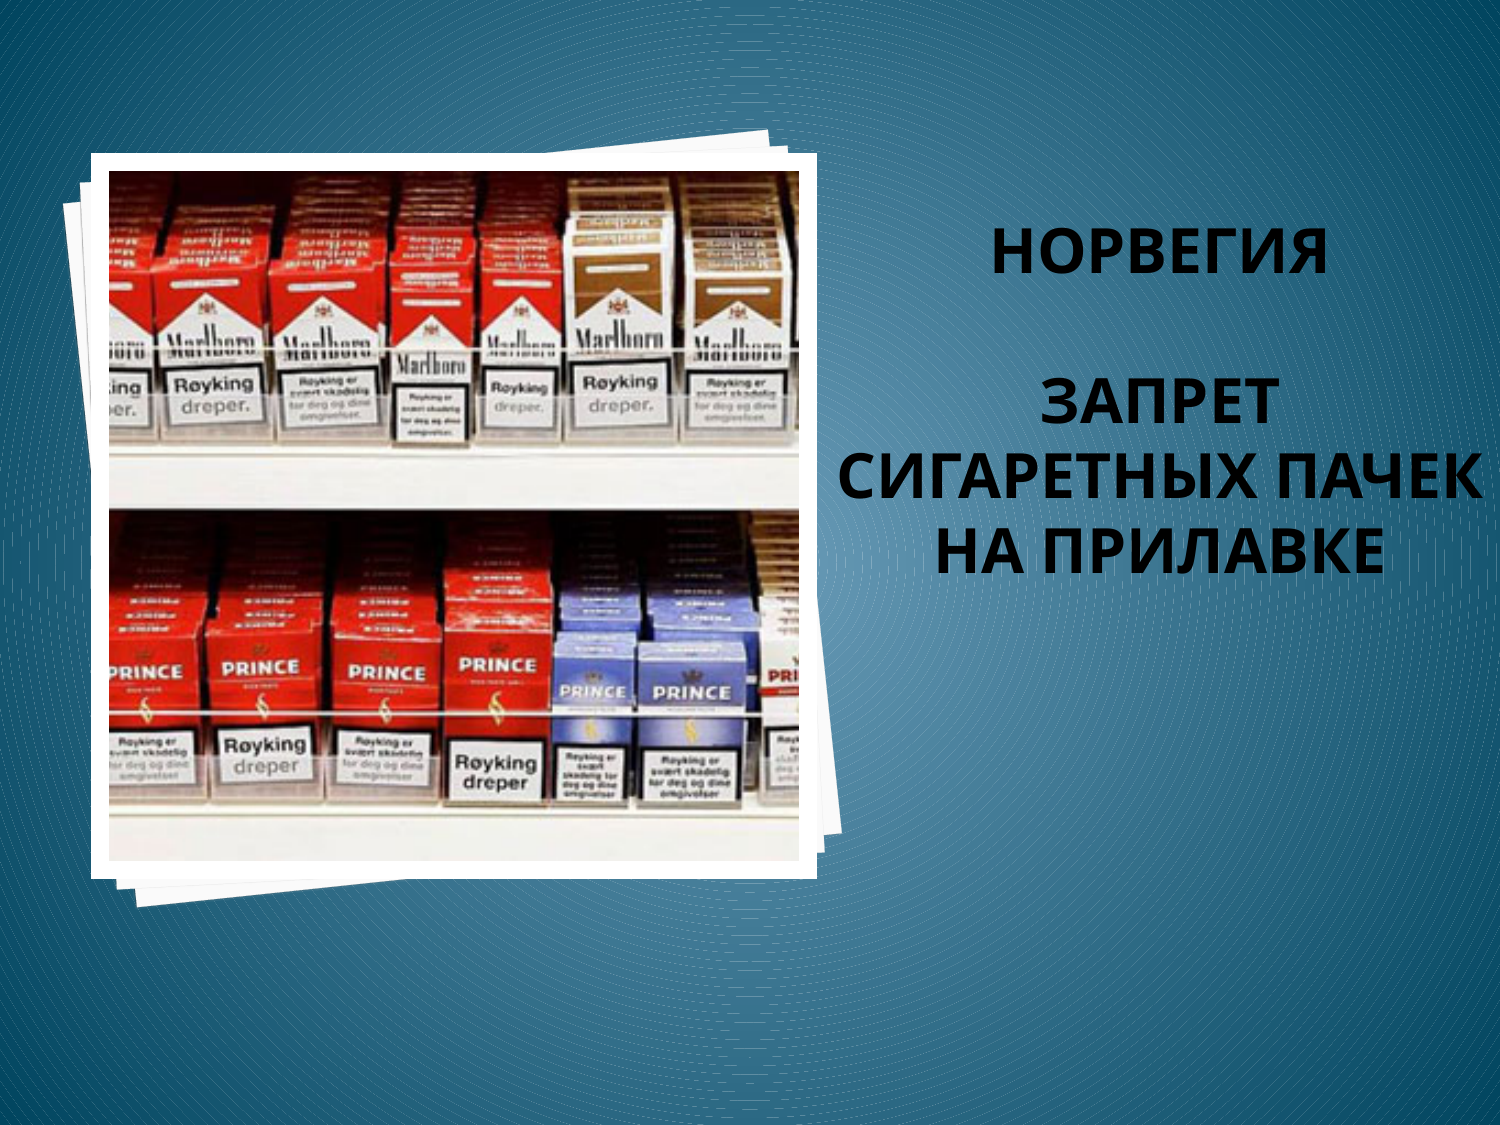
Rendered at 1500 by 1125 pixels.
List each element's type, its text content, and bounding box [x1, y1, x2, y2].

picture [108, 170, 799, 861]
title Норвегия Запрет сигаретных пачек на прилавке [820, 210, 1500, 528]
